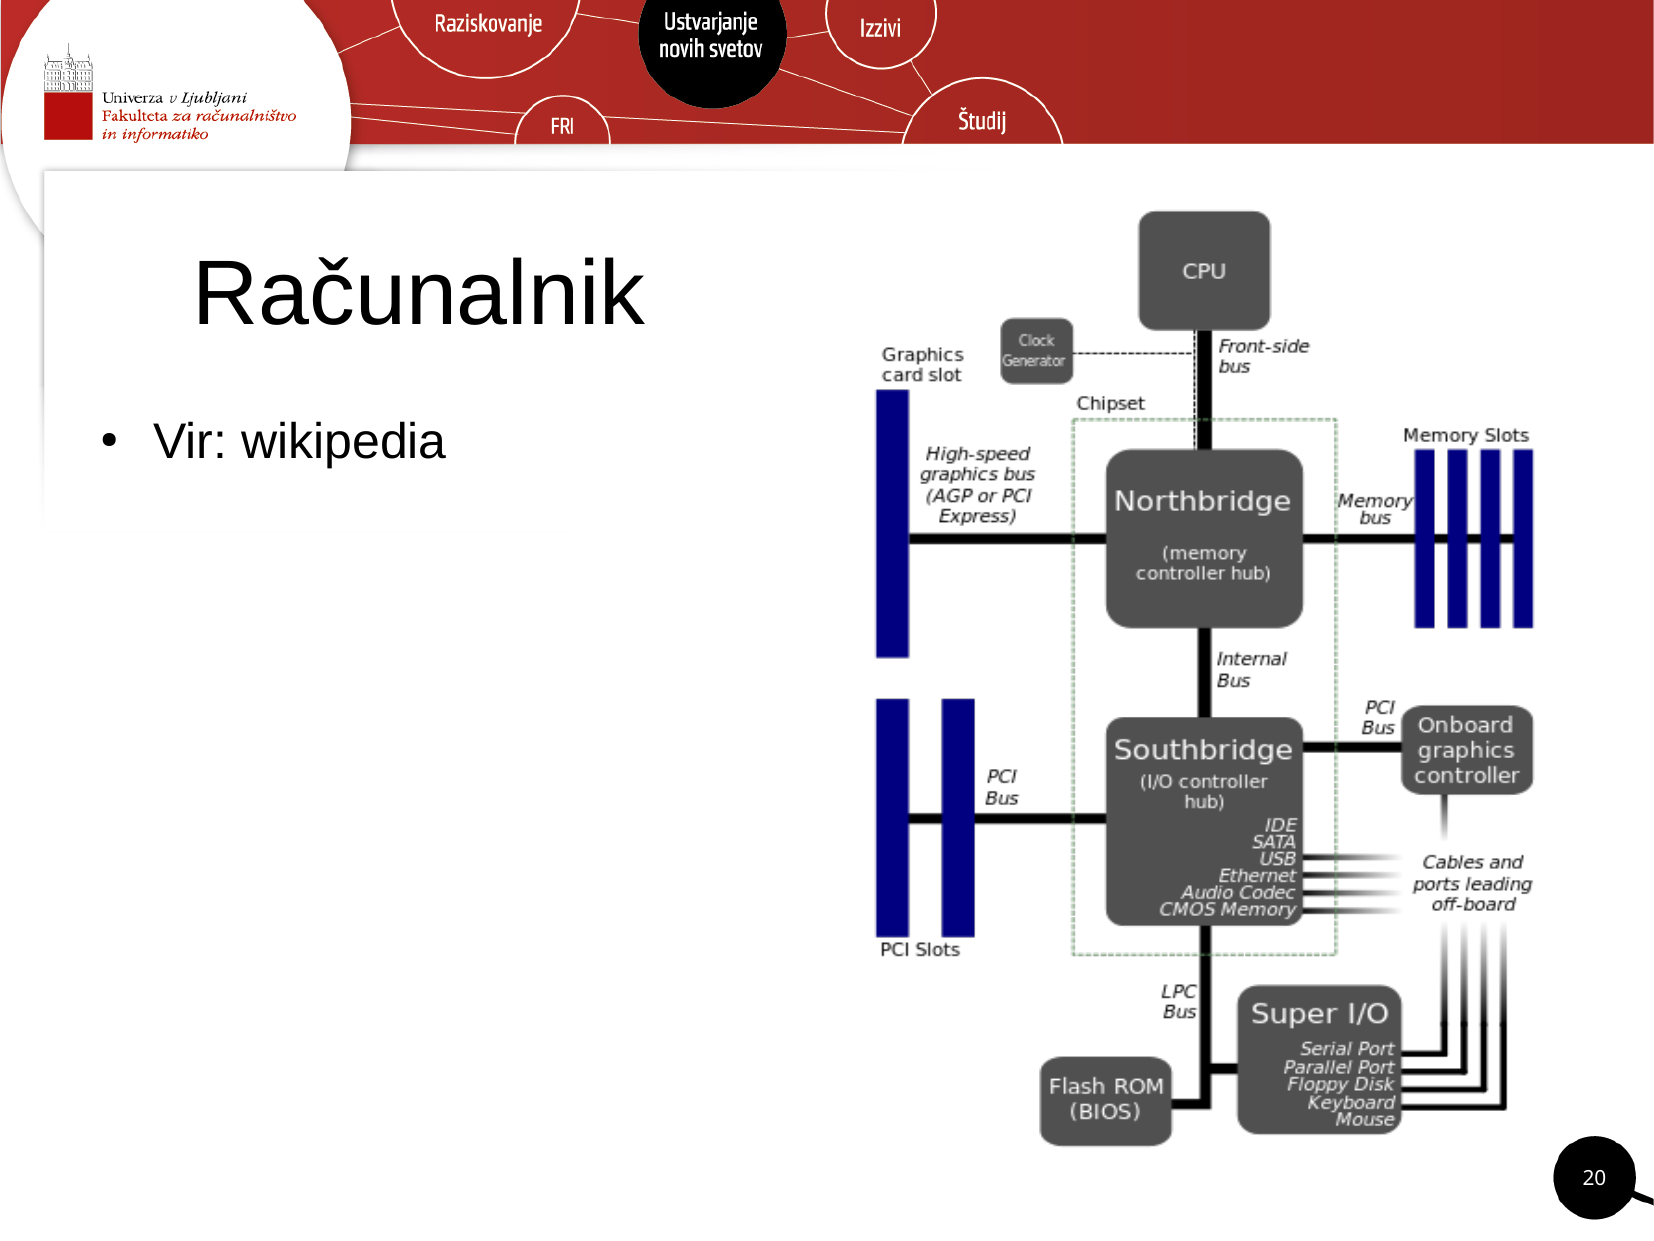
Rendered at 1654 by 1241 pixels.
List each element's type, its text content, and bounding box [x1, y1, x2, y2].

list Vir: wikipedia [82, 413, 579, 1010]
text_box <številka> [1553, 1145, 1636, 1212]
picture [0, 0, 1654, 1241]
title Računalnik [35, 188, 804, 397]
